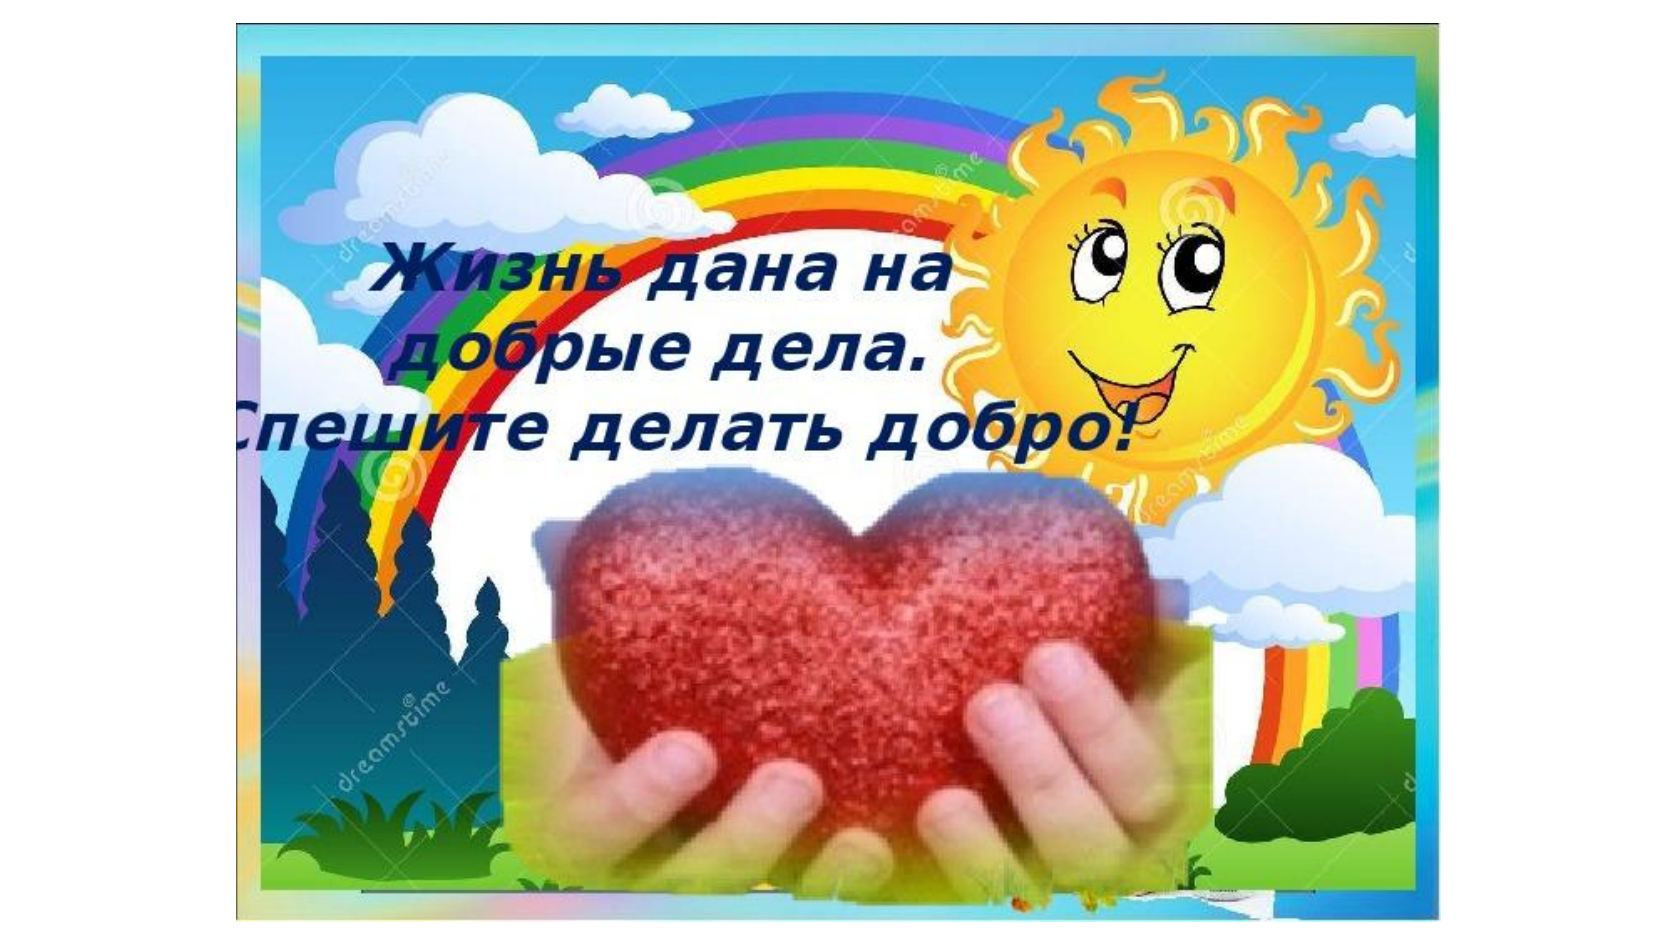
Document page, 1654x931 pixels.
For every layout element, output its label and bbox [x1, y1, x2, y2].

picture [236, 23, 1441, 922]
